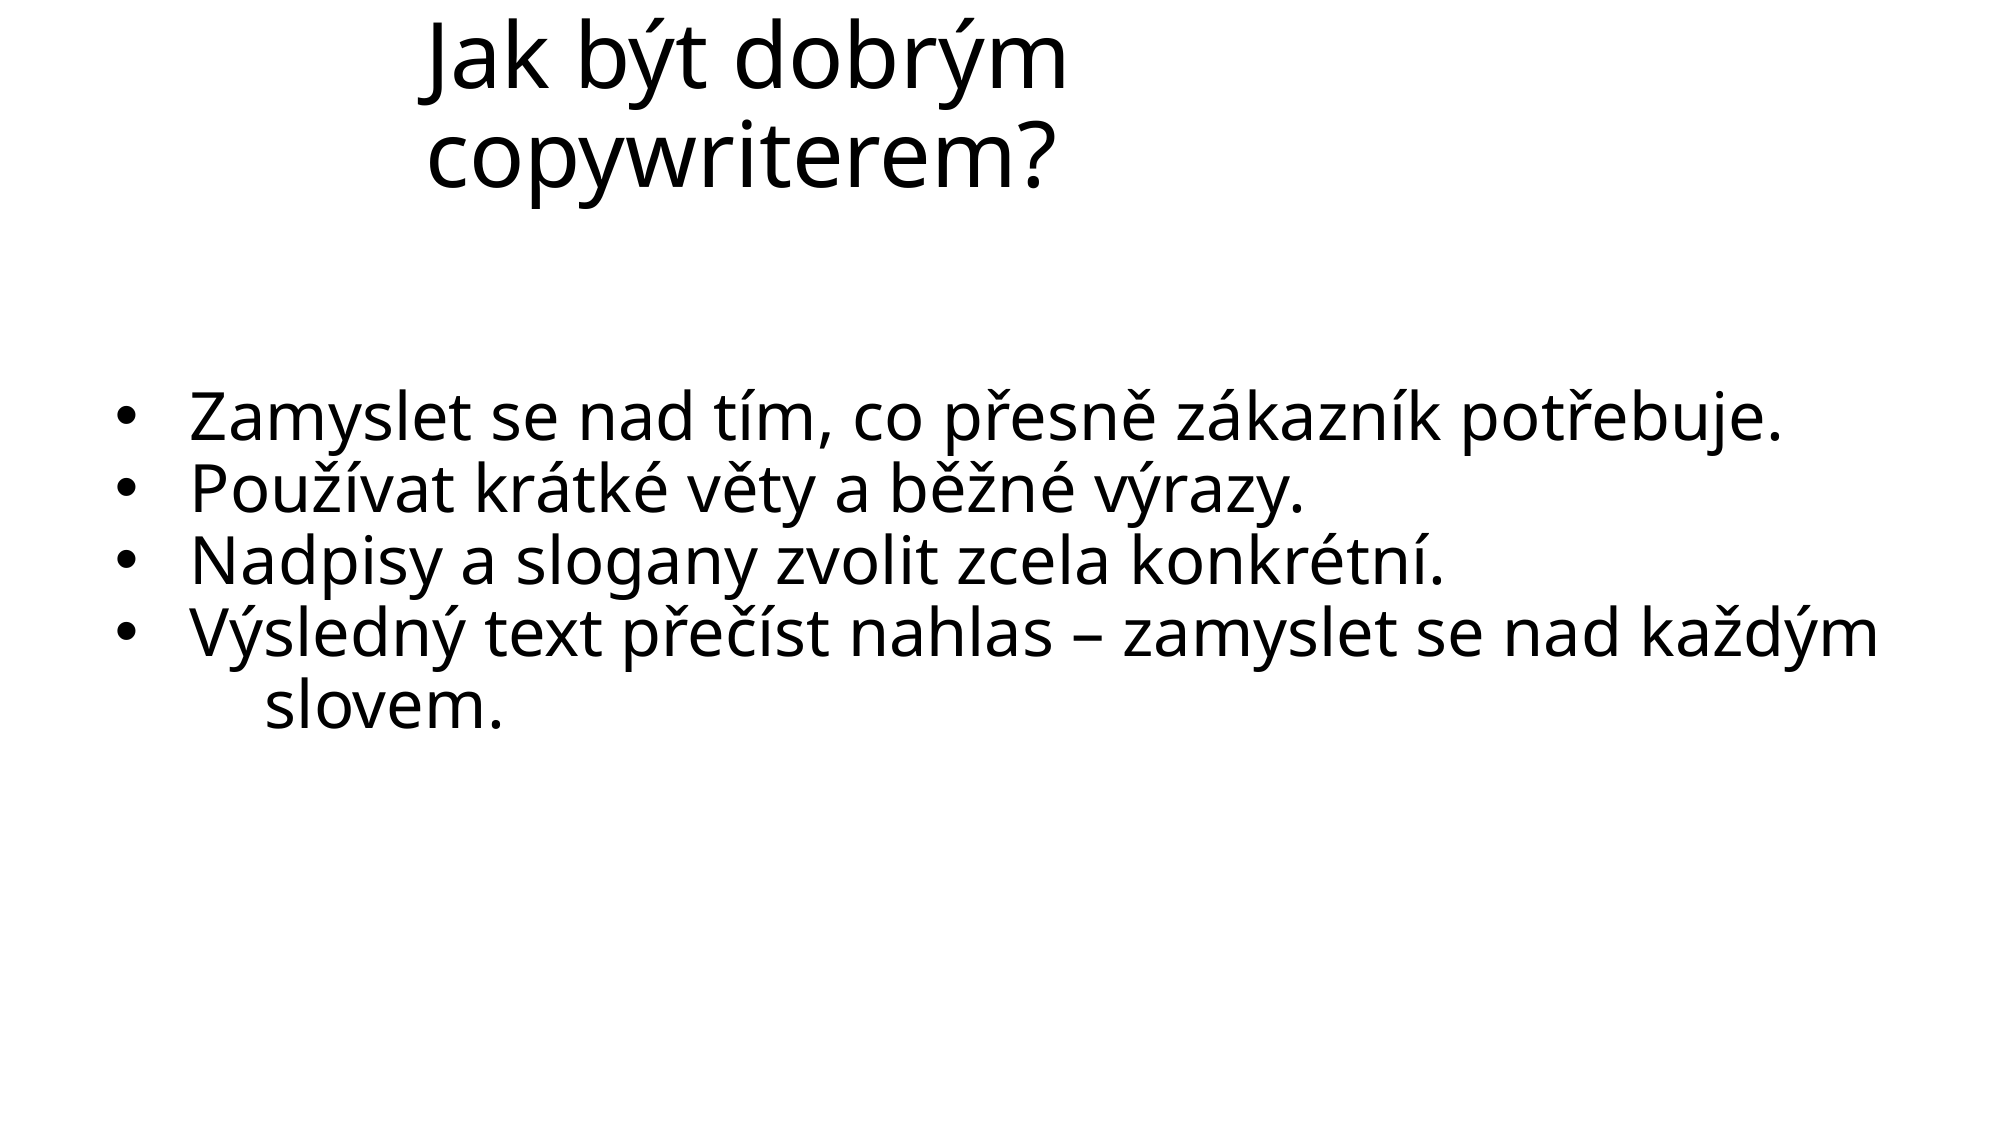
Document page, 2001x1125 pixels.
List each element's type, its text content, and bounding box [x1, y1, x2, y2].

text_box Zamyslet se nad tím, co přesně zákazník potřebuje. Používat krátké věty a běžné výrazy. Nadpisy a slogany zvolit zcela konkrétní. Výsledný text přečíst nahlas – zamyslet se nad každým slovem. [99, 311, 1914, 814]
text_box Jak být dobrým copywriterem? [410, 0, 1591, 218]
